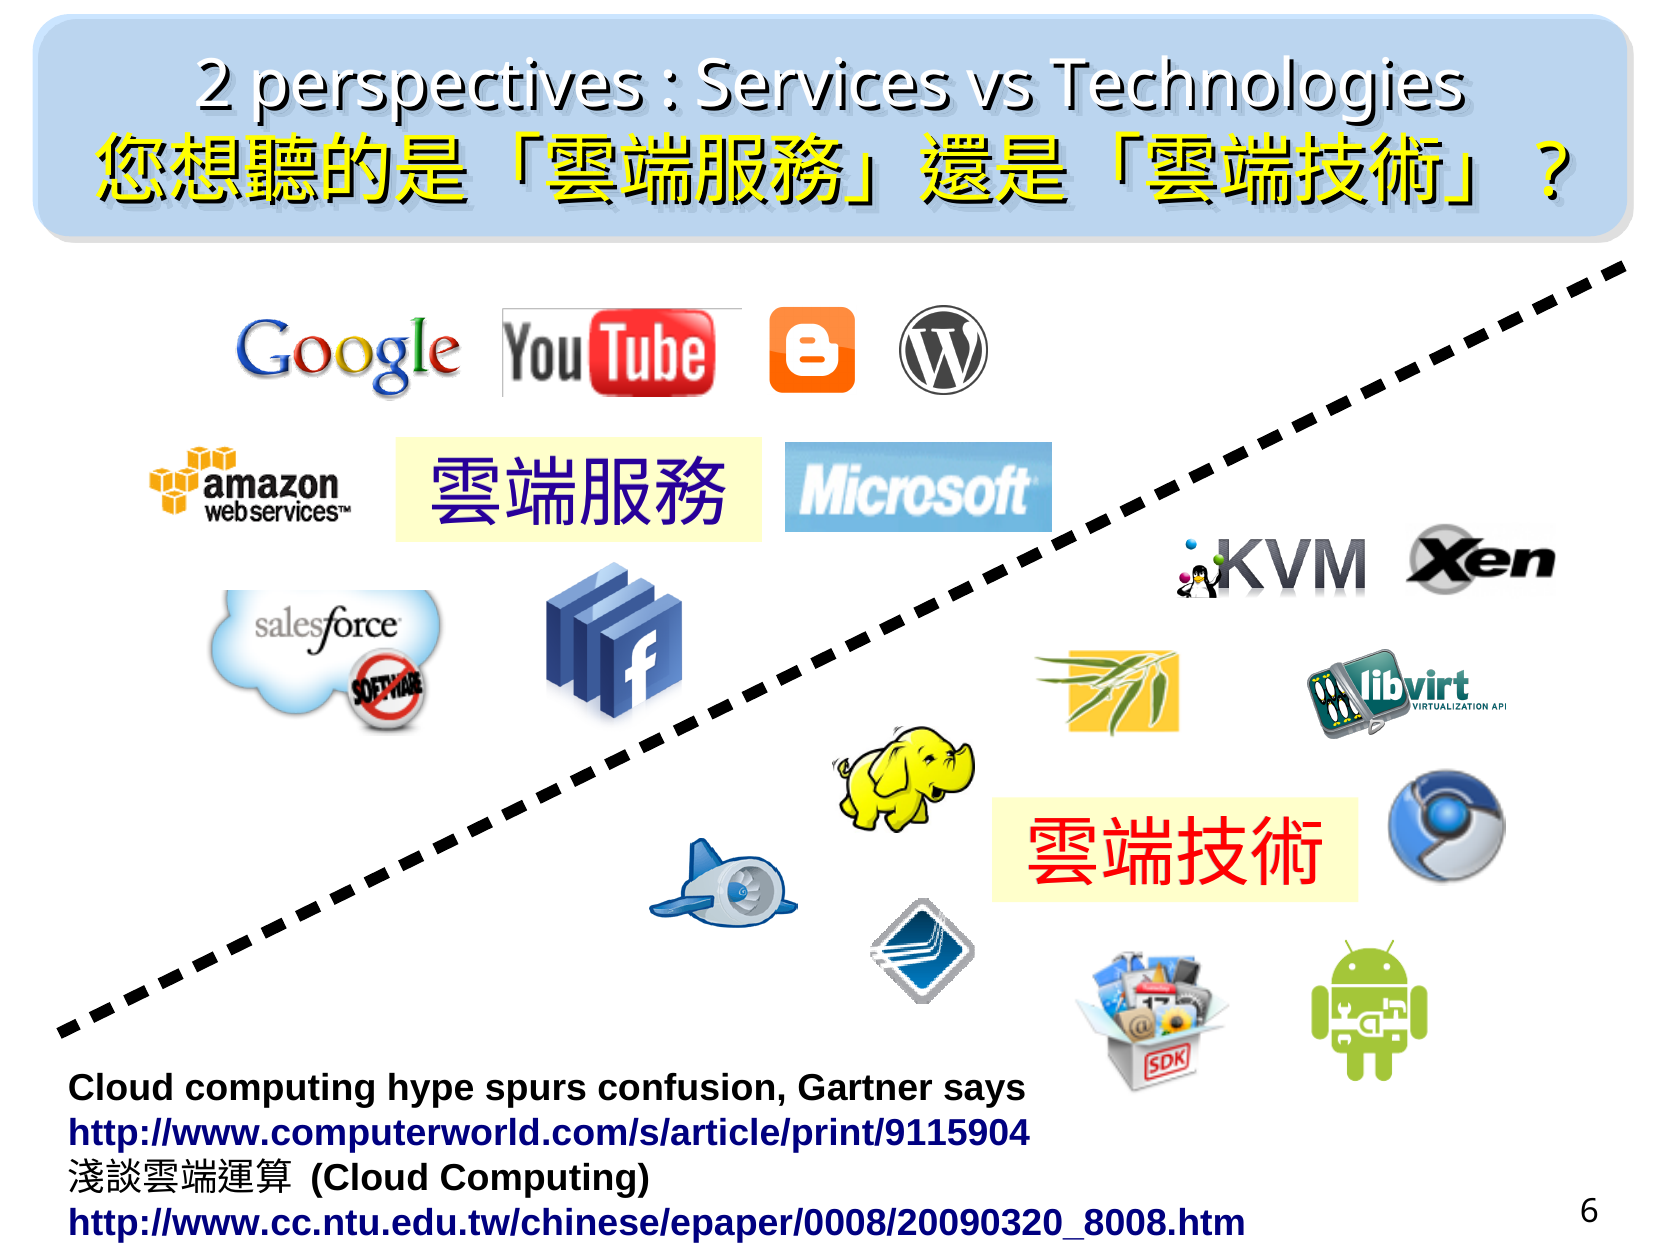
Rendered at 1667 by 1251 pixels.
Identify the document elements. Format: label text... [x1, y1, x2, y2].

picture [135, 442, 355, 532]
picture [1405, 508, 1556, 606]
picture [832, 726, 975, 833]
text_box 雲端服務 [395, 437, 762, 542]
text_box 雲端技術 [992, 797, 1359, 903]
picture [1176, 538, 1368, 598]
picture [206, 590, 446, 736]
picture [785, 442, 1052, 532]
picture [1299, 930, 1440, 1093]
picture [1051, 927, 1247, 1097]
picture [867, 897, 975, 1004]
picture [1387, 767, 1506, 886]
text_box 2 perspectives : Services vs Technologies 您想聽的是「雲端服務」還是「雲端技術」? [32, 14, 1628, 237]
picture [525, 558, 703, 736]
picture [230, 315, 467, 402]
text_box Cloud computing hype spurs confusion, Gartner says http://www.computerworld.com/s/article/print/9115904 淺談雲端運算 (Cloud Computing) http://www.cc.ntu.edu.tw/chinese/epaper/0008/20090320_8008.htm [53, 1055, 1353, 1251]
picture [1307, 649, 1506, 739]
picture [899, 305, 988, 395]
picture [649, 838, 798, 928]
picture [1033, 649, 1196, 739]
picture [767, 305, 857, 395]
picture [501, 307, 742, 397]
